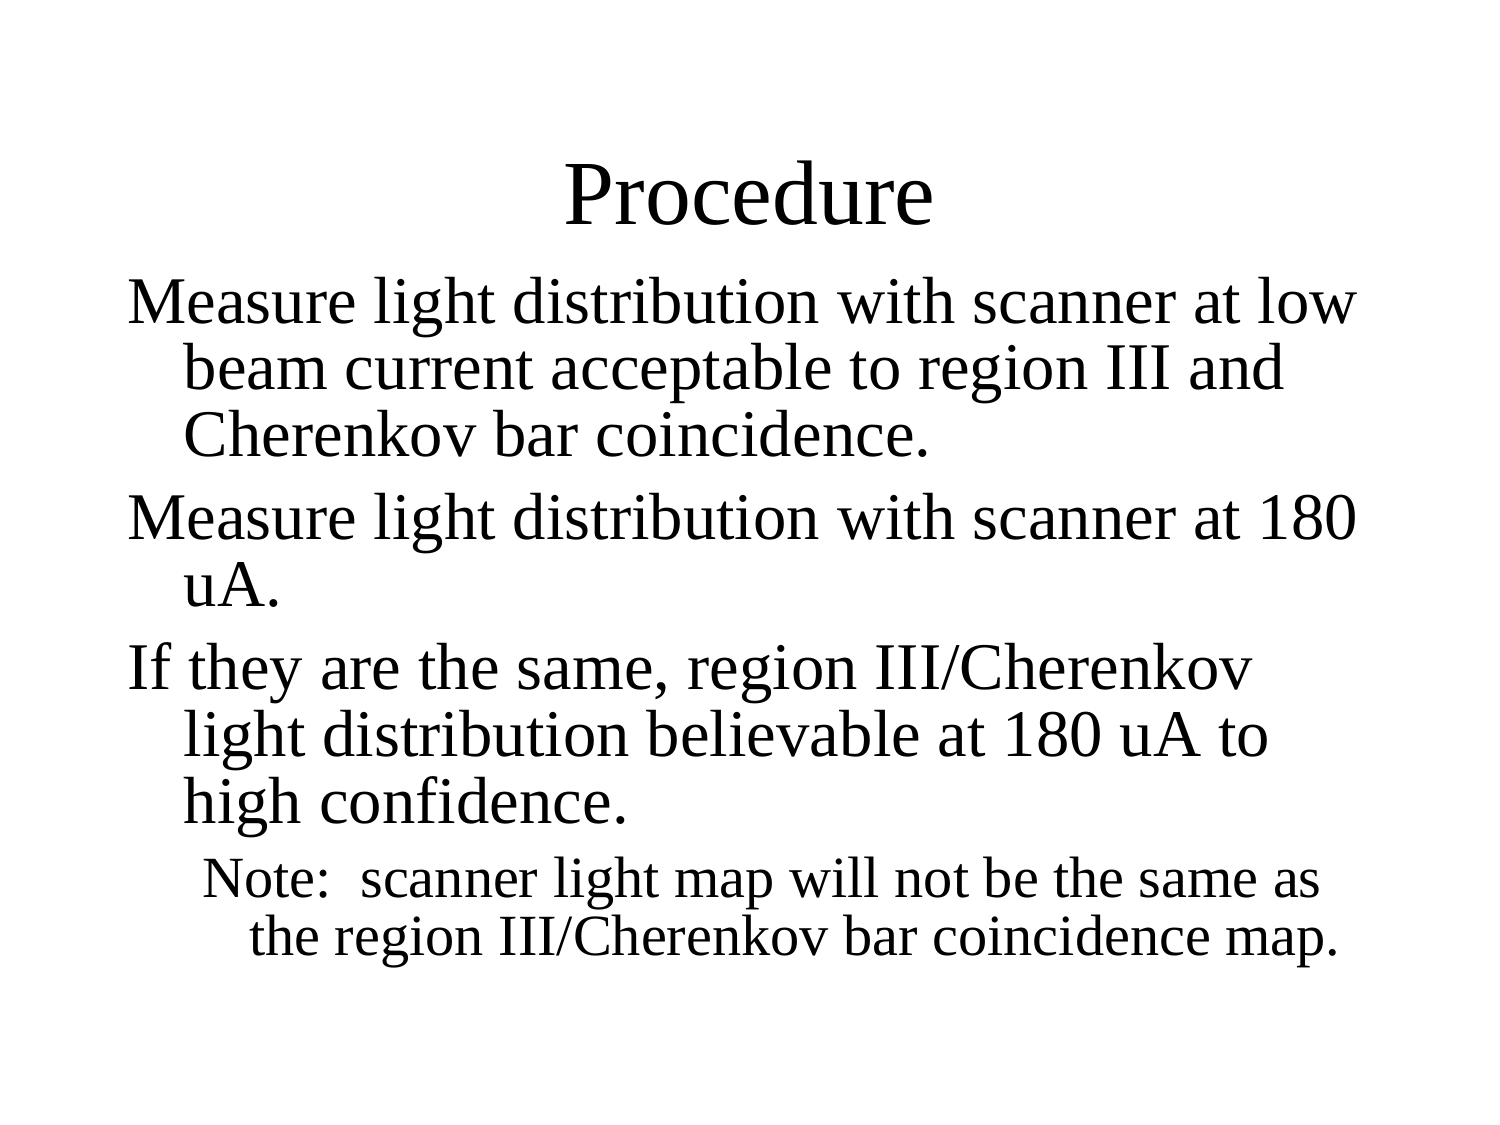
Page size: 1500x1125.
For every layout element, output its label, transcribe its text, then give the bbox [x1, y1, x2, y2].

list Measure light distribution with scanner at low beam current acceptable to region III and Cherenkov bar coincidence. Measure light distribution with scanner at 180 uA. If they are the same, region III/Cherenkov light distribution believable at 180 uA to high confidence. Note: scanner light map will not be the same as the region III/Cherenkov bar coincidence map. [112, 262, 1388, 1076]
title Procedure [112, 99, 1388, 262]
